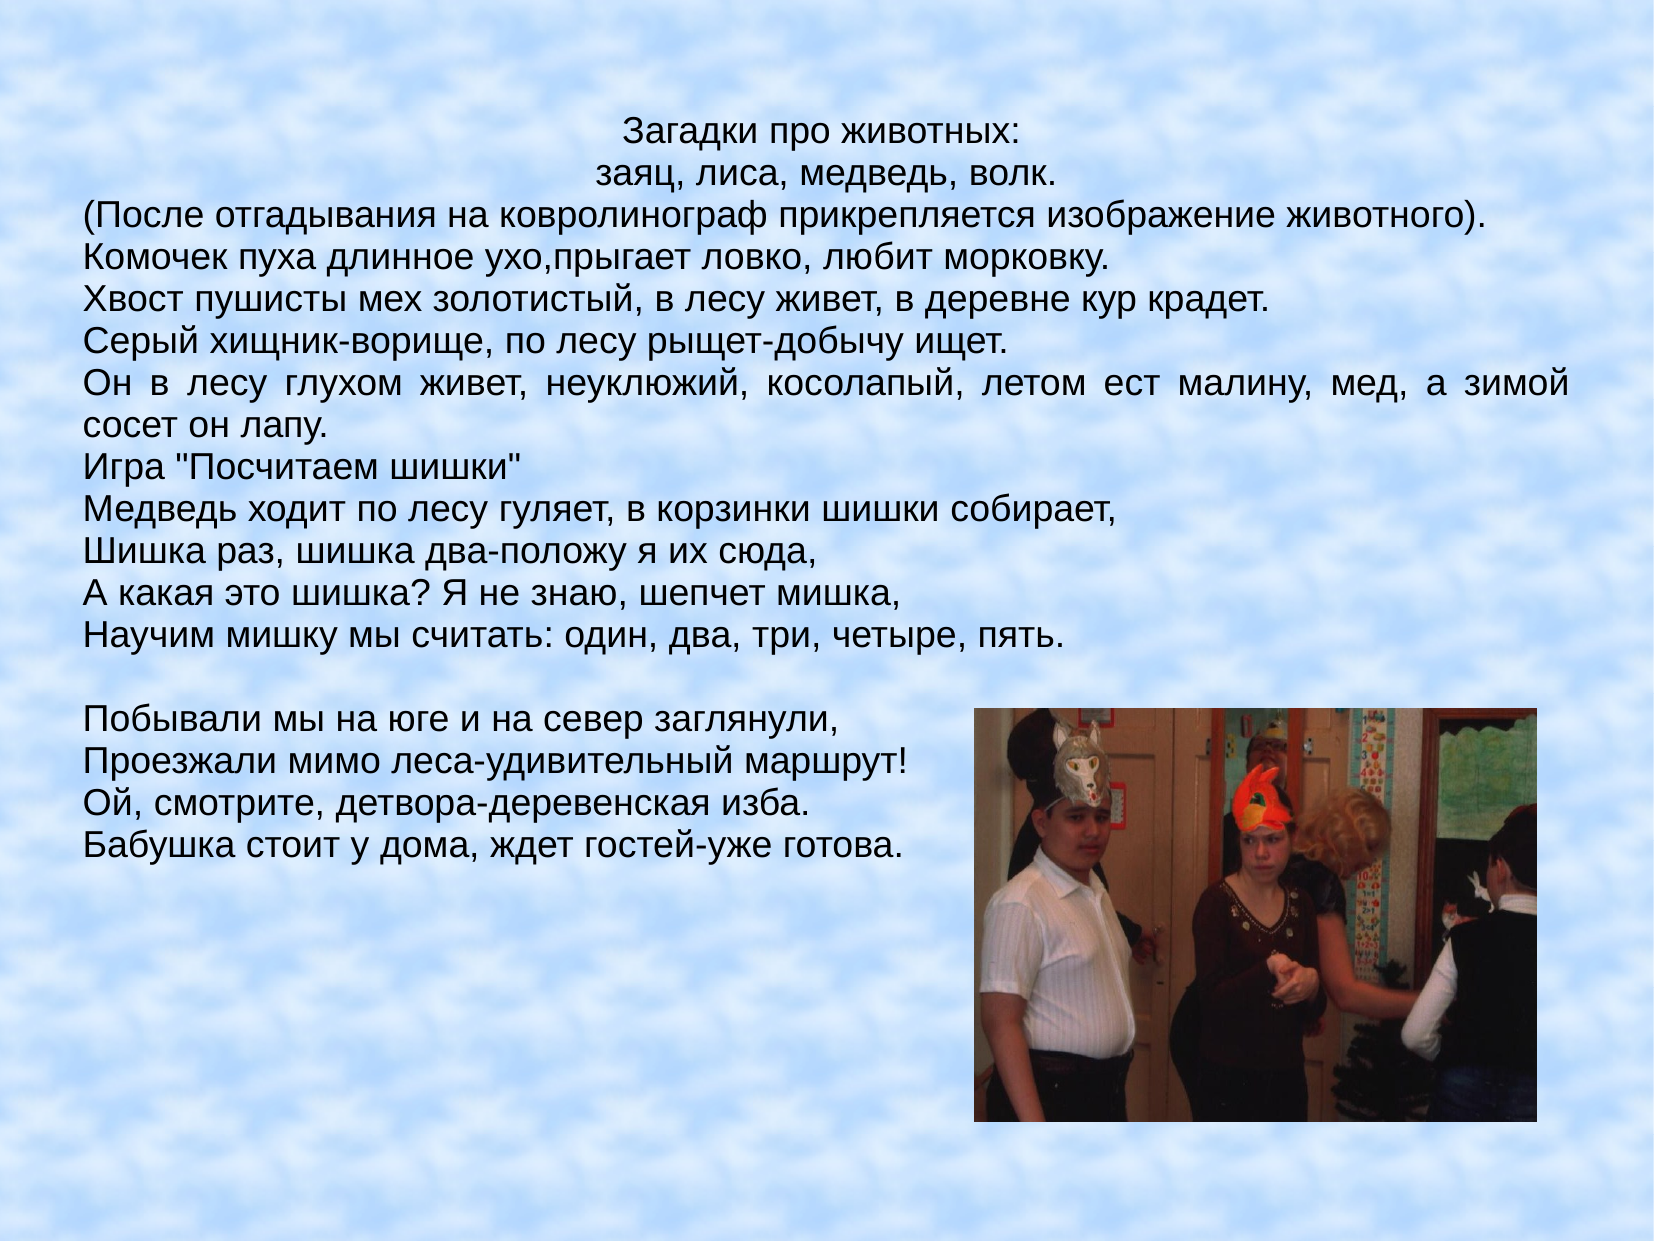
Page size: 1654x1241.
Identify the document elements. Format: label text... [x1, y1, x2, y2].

text_box Загадки про животных: заяц, лиса, медведь, волк. (После отгадывания на ковролинограф прикрепляется изображение животного). Комочек пуха длинное ухо,прыгает ловко, любит морковку. Хвост пушисты мех золотистый, в лесу живет, в деревне кур крадет. Серый хищник-ворище, по лесу рыщет-добычу ищет. Он в лесу глухом живет, неуклюжий, косолапый, летом ест малину, мед, а зимой сосет он лапу. Игра "Посчитаем шишки" Медведь ходит по лесу гуляет, в корзинки шишки собирает, Шишка раз, шишка два-положу я их сюда, А какая это шишка? Я не знаю, шепчет мишка, Научим мишку мы считать: один, два, три, четыре, пять. Побывали мы на юге и на север заглянули, Проезжали мимо леса-удивительный маршрут! Ой, смотрите, детвора-деревенская изба. Бабушка стоит у дома, ждет гостей-уже готова. [82, 59, 1571, 916]
picture [0, 0, 1654, 1241]
